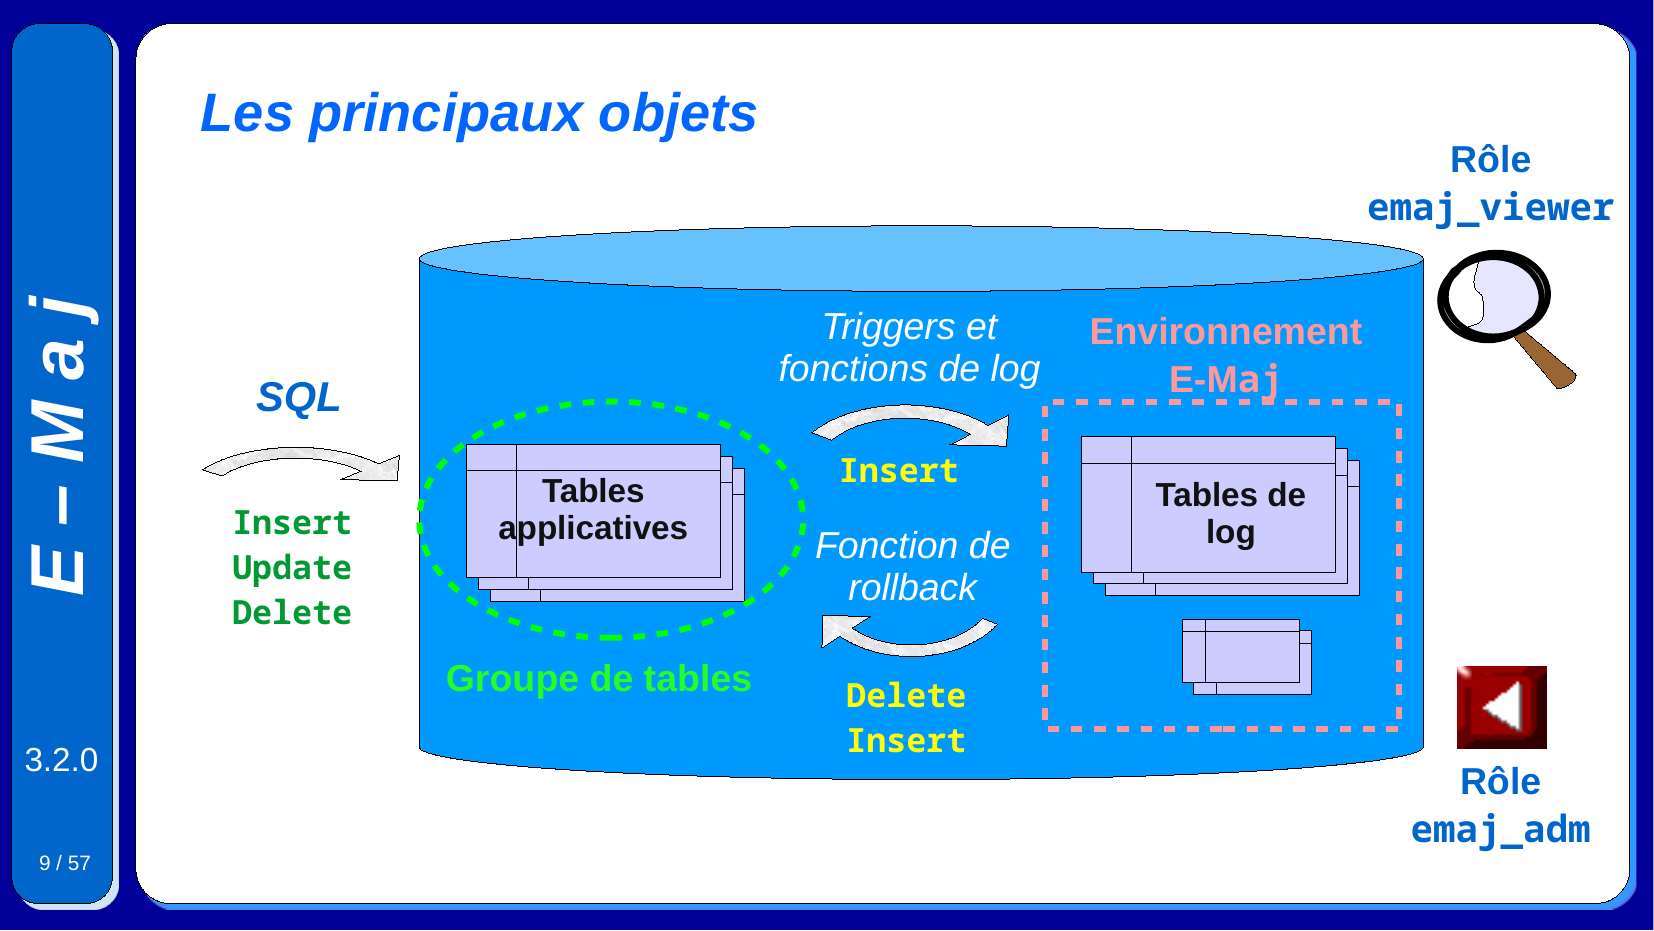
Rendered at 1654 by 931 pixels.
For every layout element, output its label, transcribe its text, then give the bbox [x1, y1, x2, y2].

picture [1457, 666, 1547, 749]
text_box Insert [817, 439, 981, 494]
title Les principaux objets [200, 34, 1575, 191]
text_box Tables de log [1138, 468, 1323, 561]
text_box [1440, 252, 1577, 389]
text_box Fonction de rollback [755, 516, 1070, 616]
text_box Rôle emaj_viewer [1352, 131, 1630, 233]
text_box SQL [194, 366, 404, 428]
text_box [202, 447, 400, 481]
text_box Groupe de tables [431, 649, 768, 707]
text_box Delete Insert [802, 664, 1010, 759]
text_box [419, 260, 1424, 780]
text_box Tables applicatives [448, 465, 739, 557]
text_box Insert Update Delete [183, 491, 402, 626]
text_box Rôle emaj_adm [1395, 752, 1609, 855]
text_box Triggers et fonctions de log [761, 298, 1058, 398]
text_box Environnement E-Maj [1074, 303, 1378, 404]
